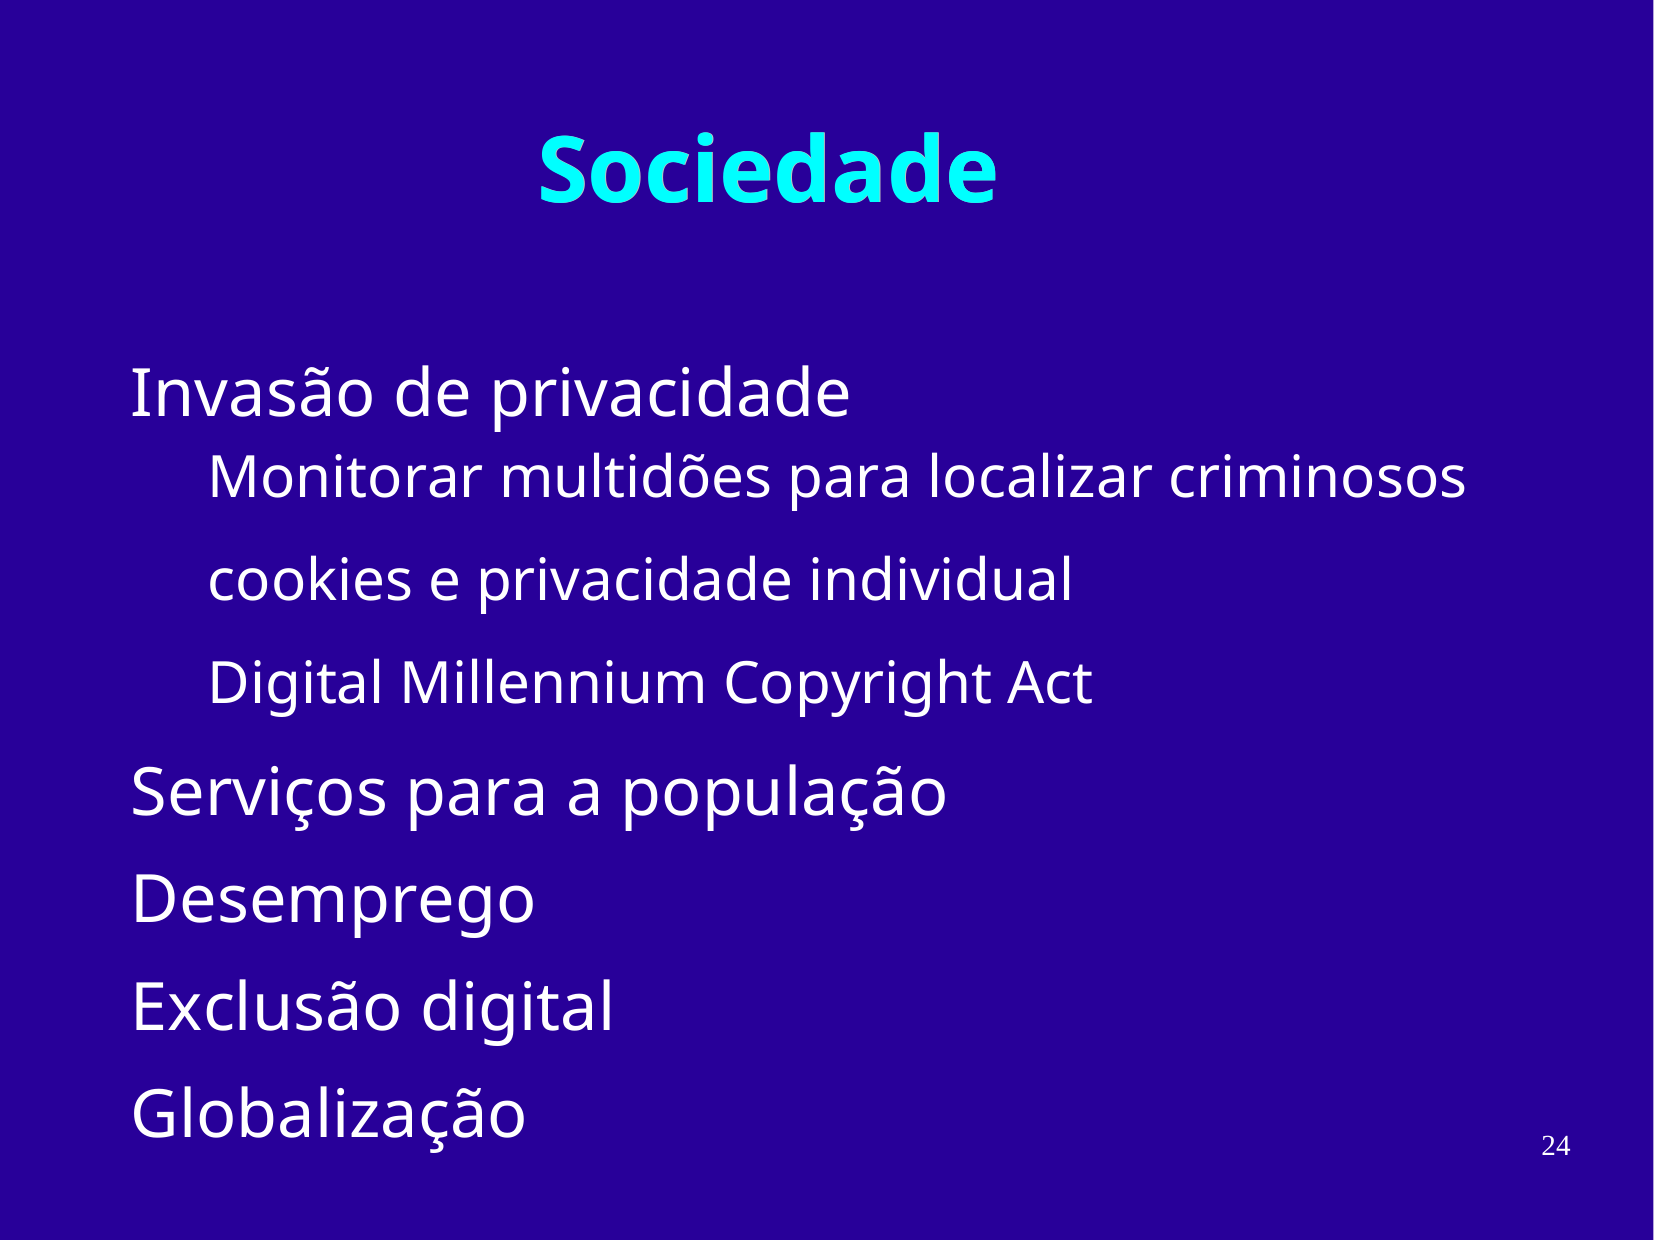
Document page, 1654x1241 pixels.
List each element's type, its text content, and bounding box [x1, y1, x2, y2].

title Sociedade [37, 49, 1500, 237]
list Invasão de privacidade Monitorar multidões para localizar criminosos cookies e privacidade individual Digital Millennium Copyright Act Serviços para a população Desemprego Exclusão digital Globalização [98, 337, 1524, 1065]
